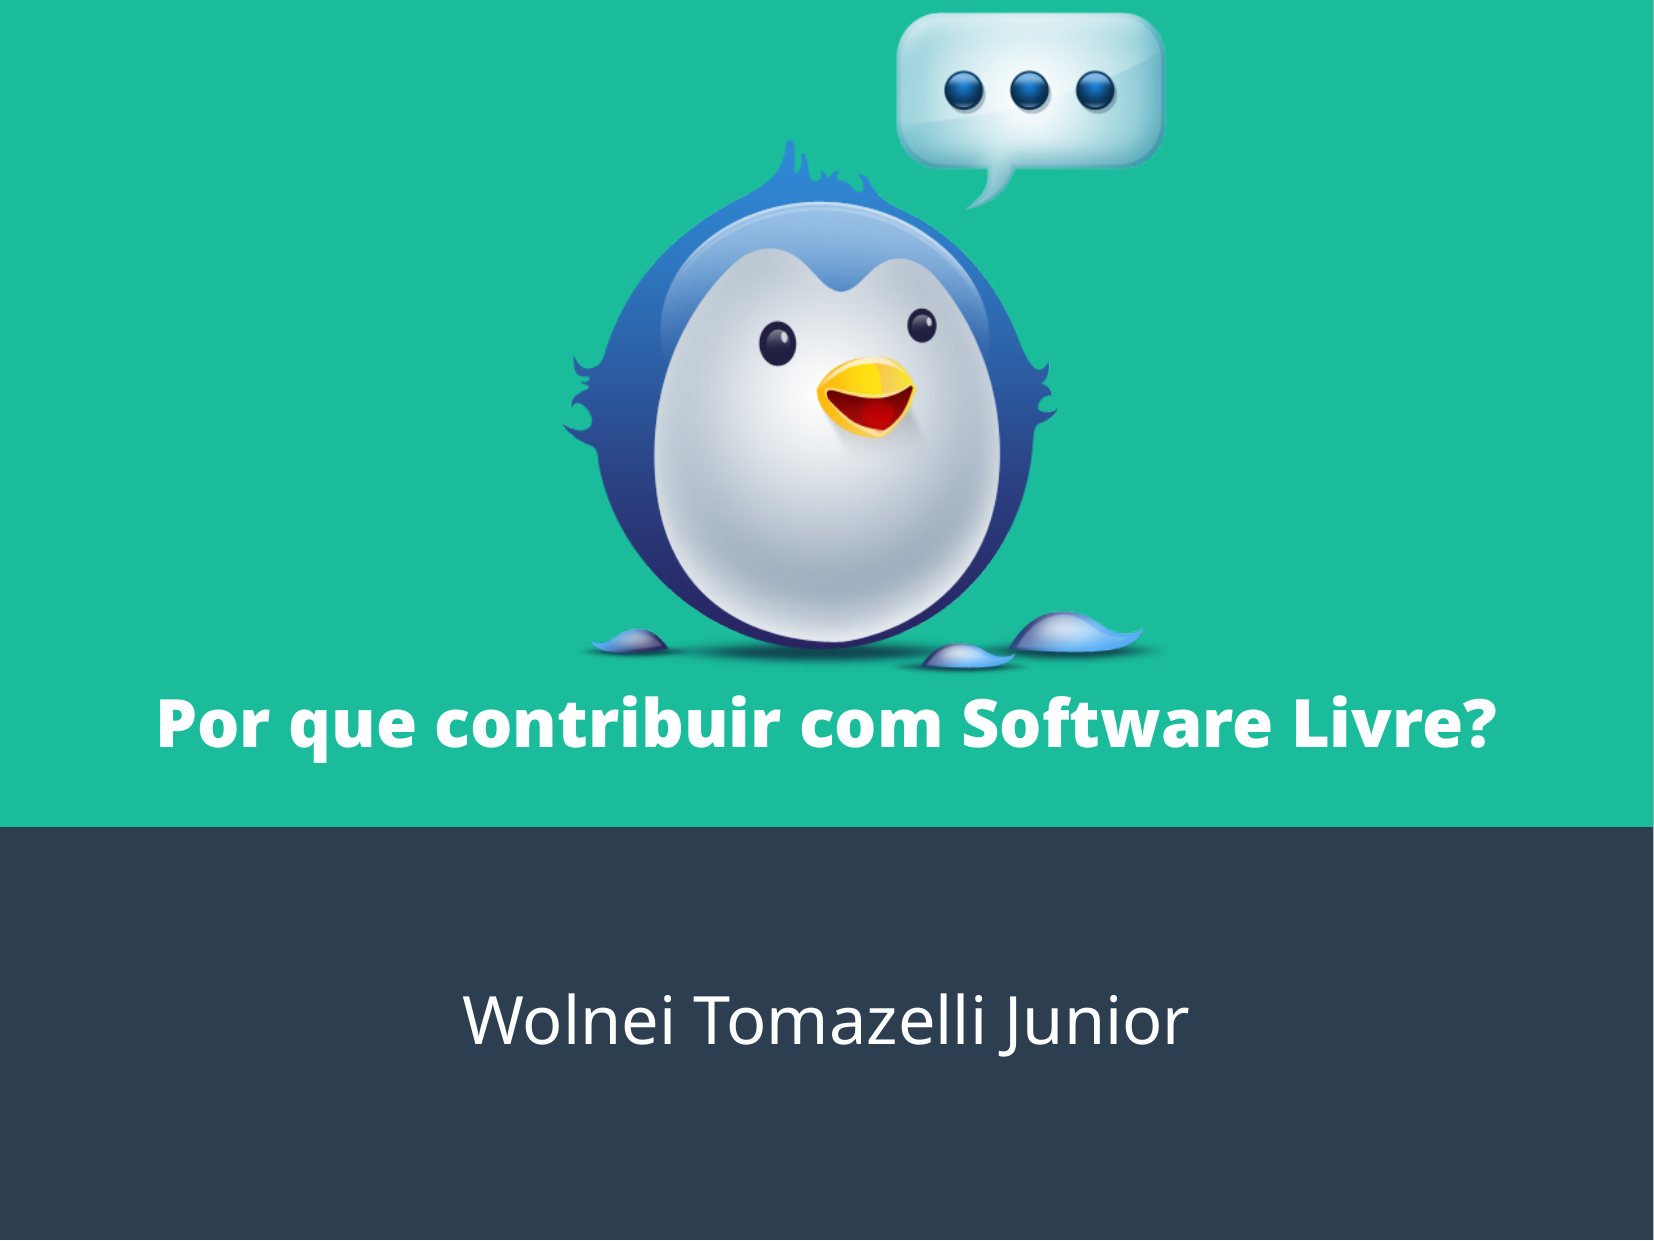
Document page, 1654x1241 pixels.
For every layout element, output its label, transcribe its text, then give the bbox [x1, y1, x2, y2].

subtitle Wolnei Tomazelli Junior [59, 856, 1595, 1182]
title Por que contribuir com Software Livre? [59, 620, 1595, 778]
picture [531, 11, 1193, 686]
